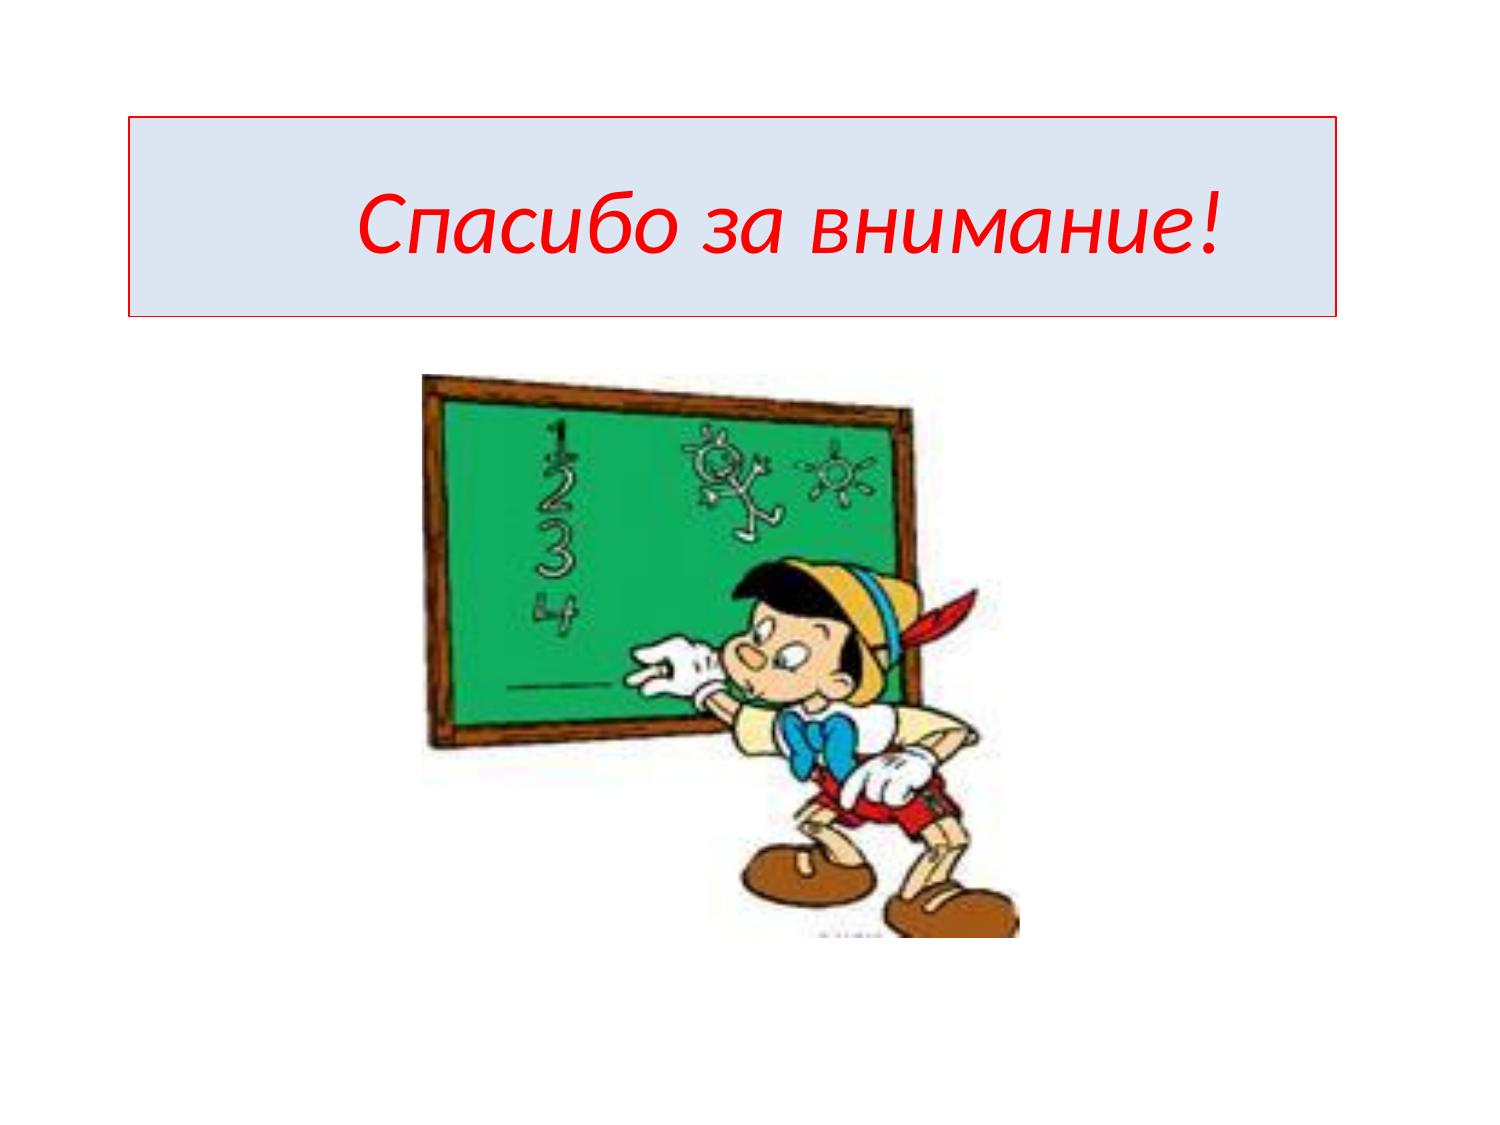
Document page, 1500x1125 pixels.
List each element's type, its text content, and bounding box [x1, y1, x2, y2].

title Спасибо за внимание! [128, 117, 1336, 317]
text_box [421, 374, 1020, 938]
